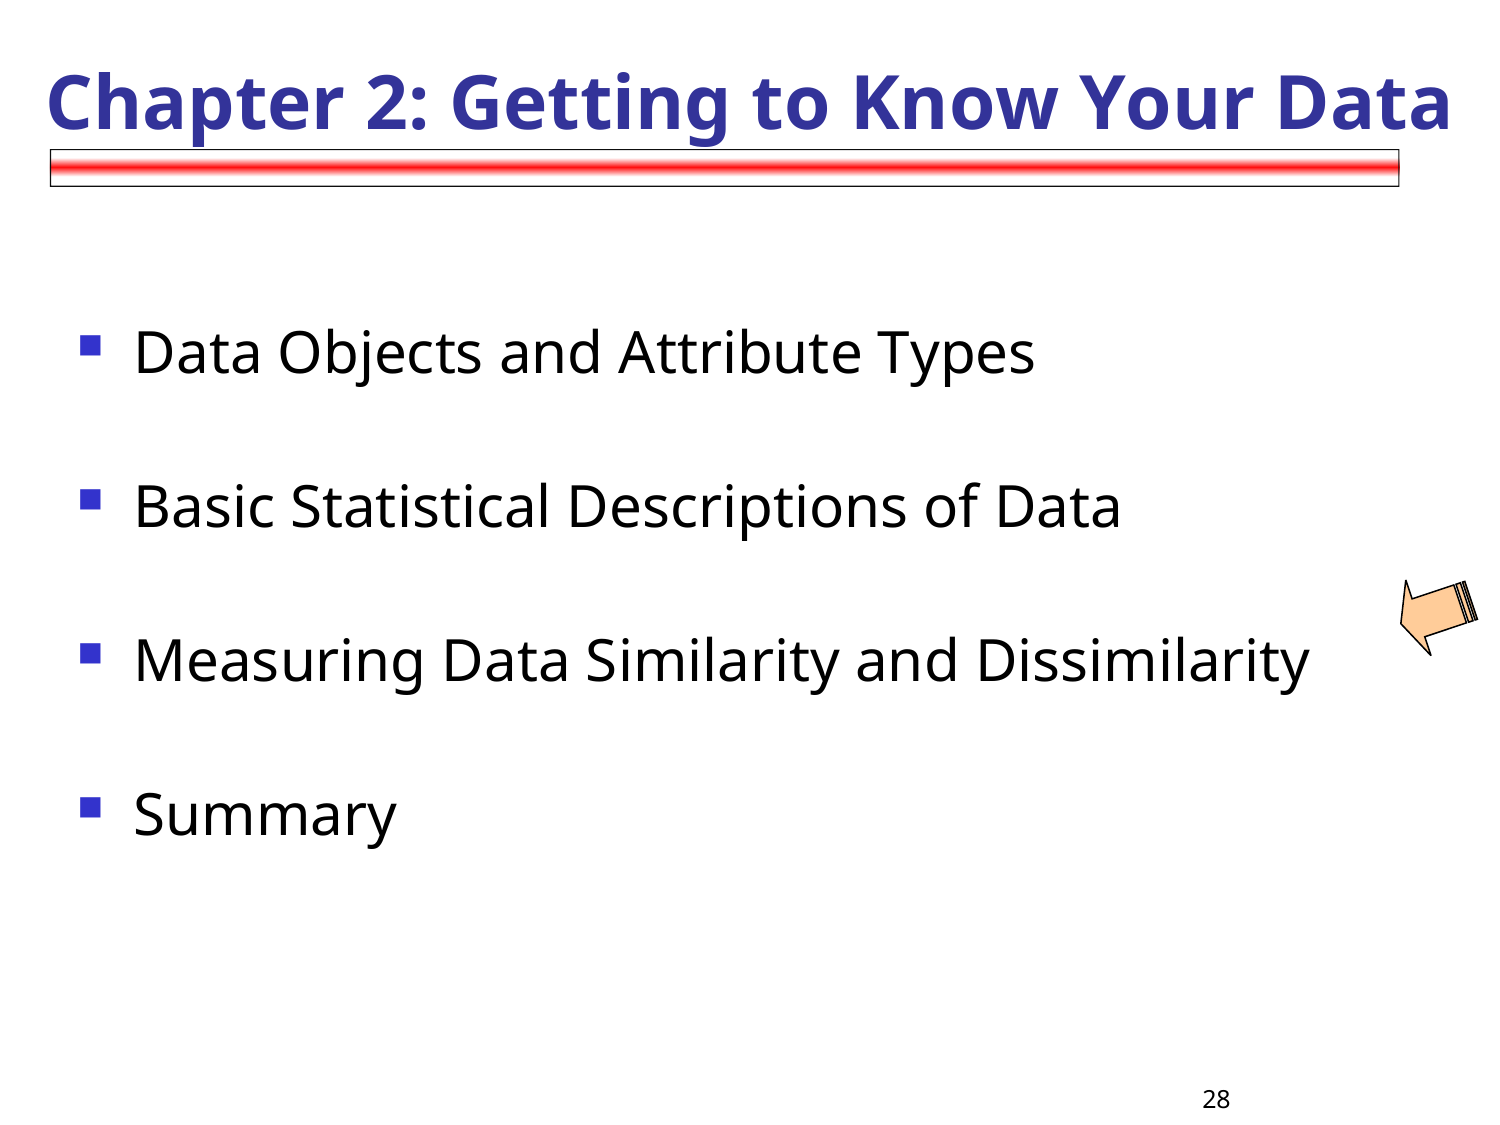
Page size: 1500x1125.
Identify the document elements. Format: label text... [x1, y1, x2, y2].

list Data Objects and Attribute Types Basic Statistical Descriptions of Data Measuring Data Similarity and Dissimilarity Summary [62, 237, 1438, 1026]
title Chapter 2: Getting to Know Your Data [24, 2, 1476, 198]
text_box <number> [1187, 1062, 1500, 1125]
text_box [1400, 579, 1478, 656]
